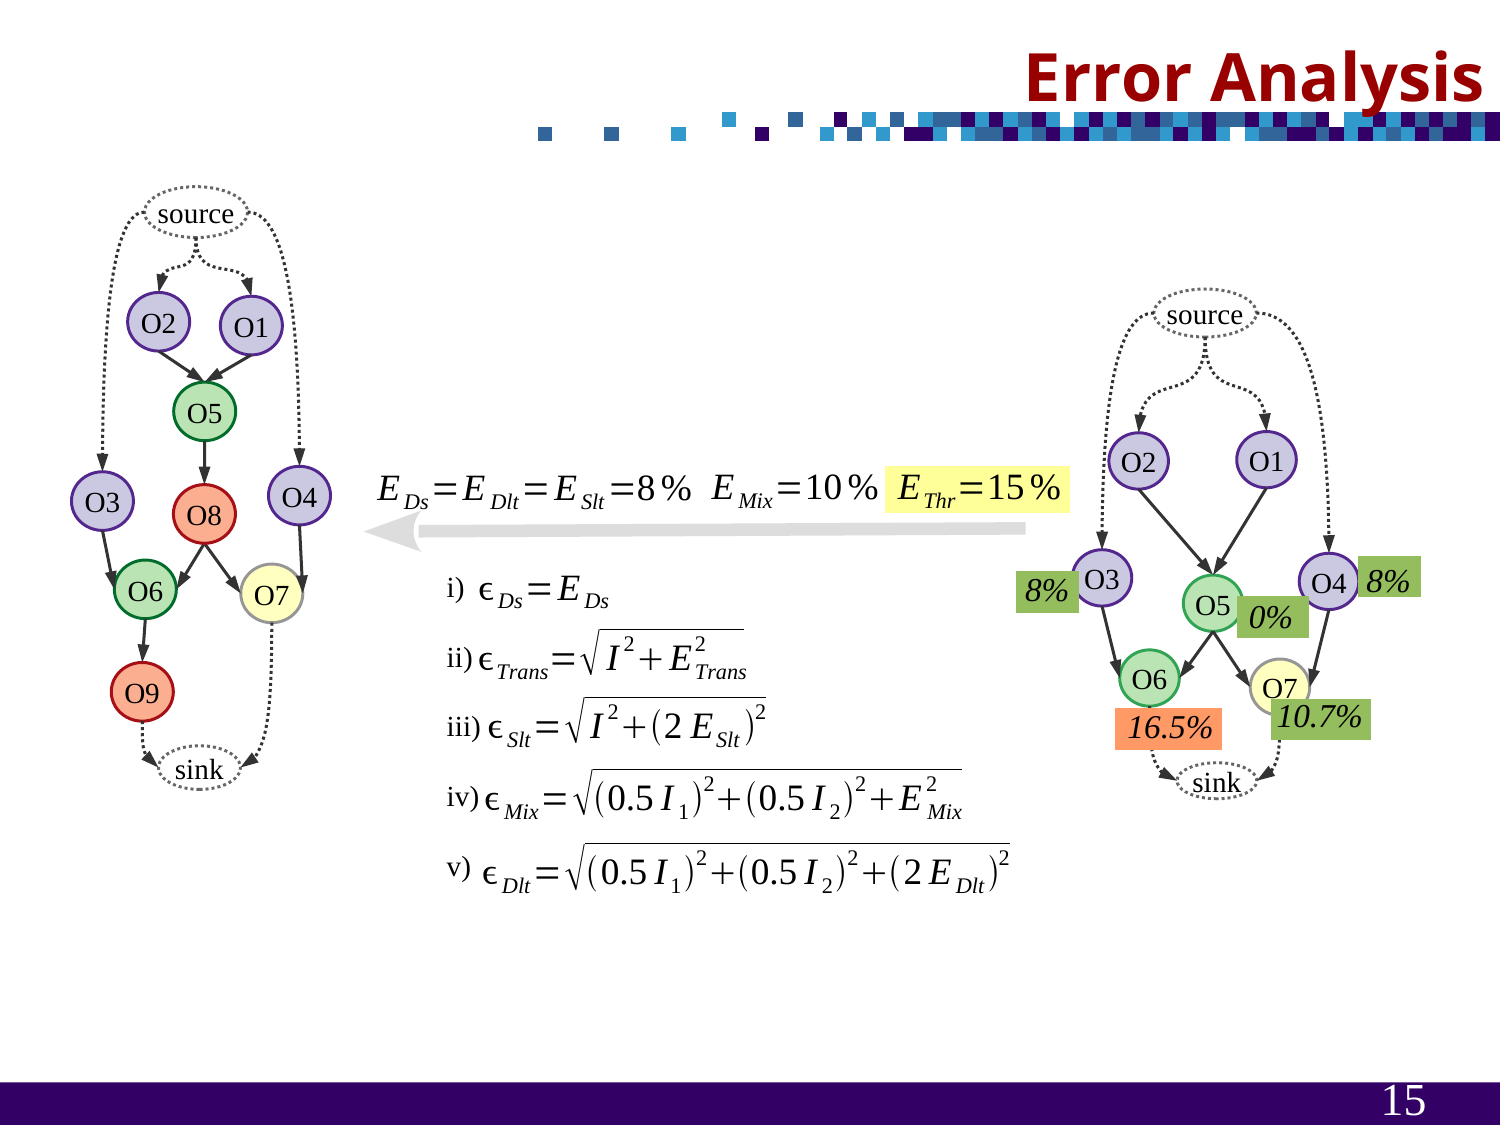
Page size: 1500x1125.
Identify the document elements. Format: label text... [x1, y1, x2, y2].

text_box O7 [1250, 658, 1309, 709]
text_box 8% [1010, 560, 1095, 616]
text_box 16.5% [1112, 697, 1229, 753]
chart [888, 466, 1067, 513]
text_box sink [158, 745, 241, 790]
text_box 0% [1233, 587, 1309, 643]
text_box source [144, 186, 248, 238]
text_box 10.7% [1261, 686, 1378, 742]
text_box i) ii) iii) iv) v) [431, 560, 506, 891]
text_box 8% [1351, 551, 1436, 607]
text_box O8 [173, 484, 236, 544]
text_box O6 [114, 560, 177, 619]
text_box O1 [1236, 431, 1297, 488]
chart [506, 695, 773, 753]
text_box O5 [1183, 575, 1238, 632]
text_box O6 [1119, 649, 1180, 697]
text_box O3 [1095, 571, 1101, 588]
text_box O4 [268, 466, 331, 525]
text_box O5 [173, 382, 236, 441]
text_box O2 [127, 292, 190, 352]
chart [506, 767, 968, 824]
title Error Analysis [0, 24, 1500, 125]
text_box O7 [1266, 680, 1279, 686]
text_box source [1154, 289, 1257, 337]
text_box O1 [220, 296, 283, 355]
chart [476, 841, 1017, 899]
text_box O3 [1079, 549, 1132, 606]
text_box O7 [240, 564, 303, 623]
text_box O4 [1299, 553, 1351, 610]
text_box O3 [71, 471, 134, 531]
text_box sink [1177, 762, 1257, 799]
text_box O9 [111, 662, 174, 722]
chart [506, 627, 752, 684]
chart [367, 466, 700, 514]
text_box O2 [1108, 432, 1169, 490]
chart [702, 466, 885, 513]
chart [506, 565, 616, 614]
